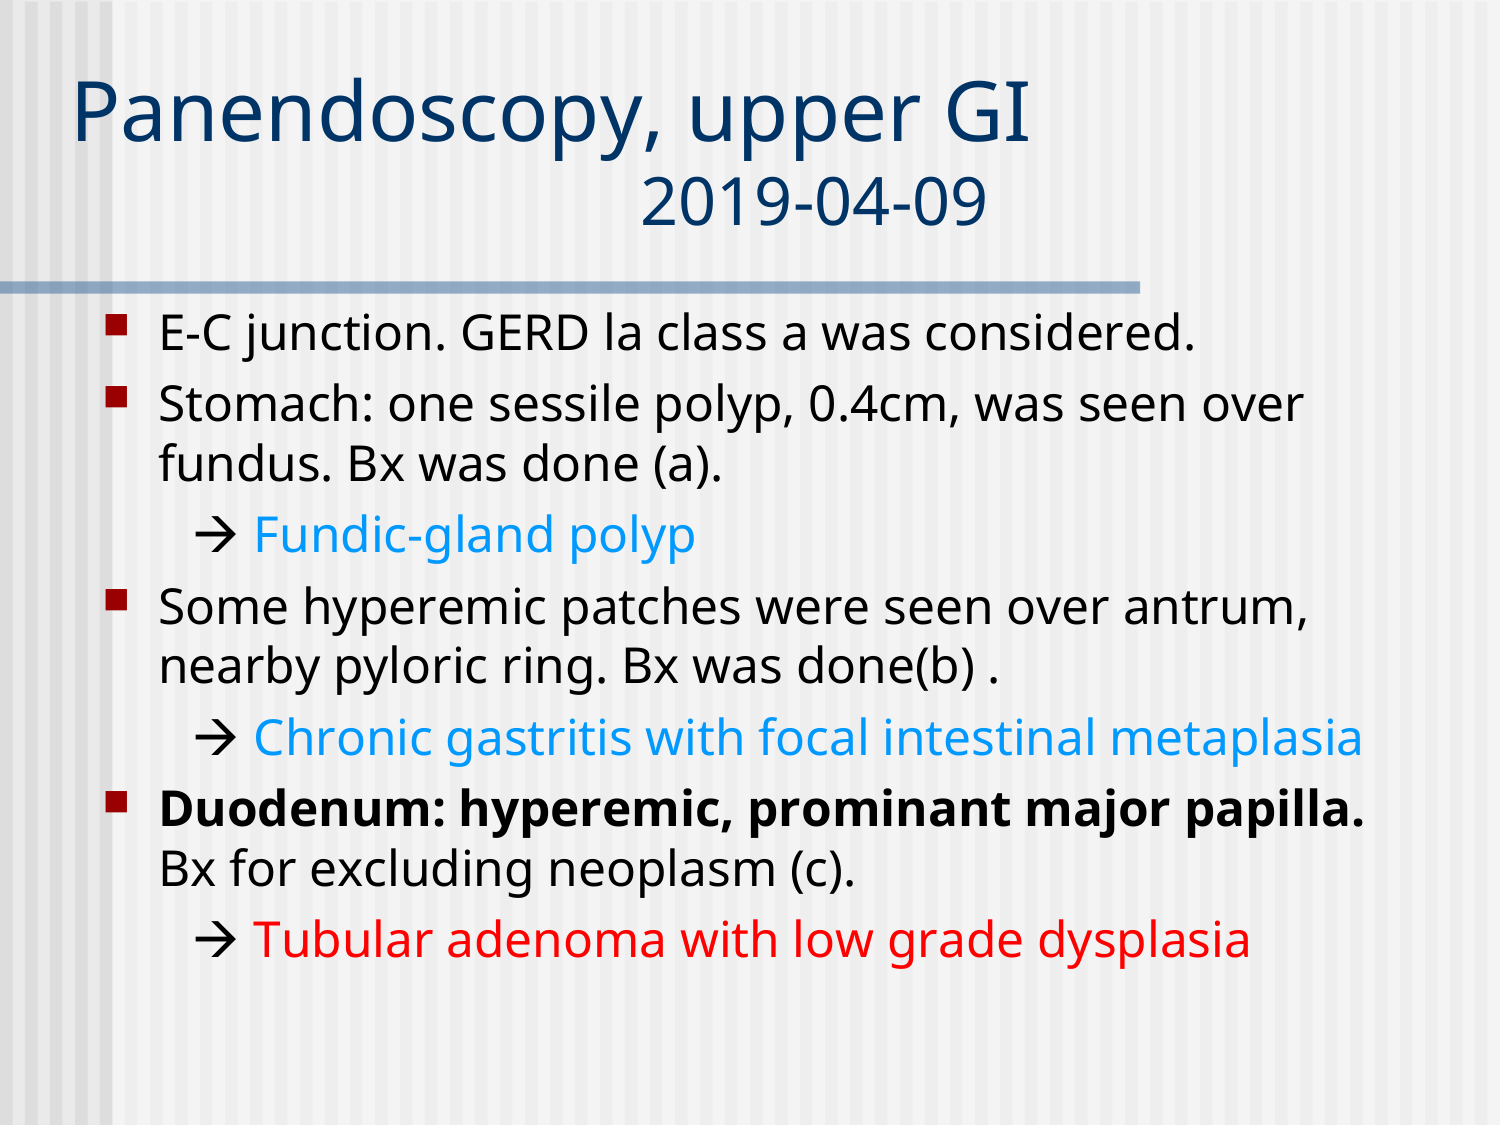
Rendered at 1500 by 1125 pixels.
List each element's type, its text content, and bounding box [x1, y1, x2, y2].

list E-C junction. GERD la class a was considered. Stomach: one sessile polyp, 0.4cm, was seen over fundus. Bx was done (a).  Fundic-gland polyp Some hyperemic patches were seen over antrum, nearby pyloric ring. Bx was done(b) .  Chronic gastritis with focal intestinal metaplasia Duodenum: hyperemic, prominant major papilla. Bx for excluding neoplasm (c).  Tubular adenoma with low grade dysplasia [87, 292, 1418, 981]
title Panendoscopy, upper GI 2019-04-09 [55, 49, 1395, 247]
